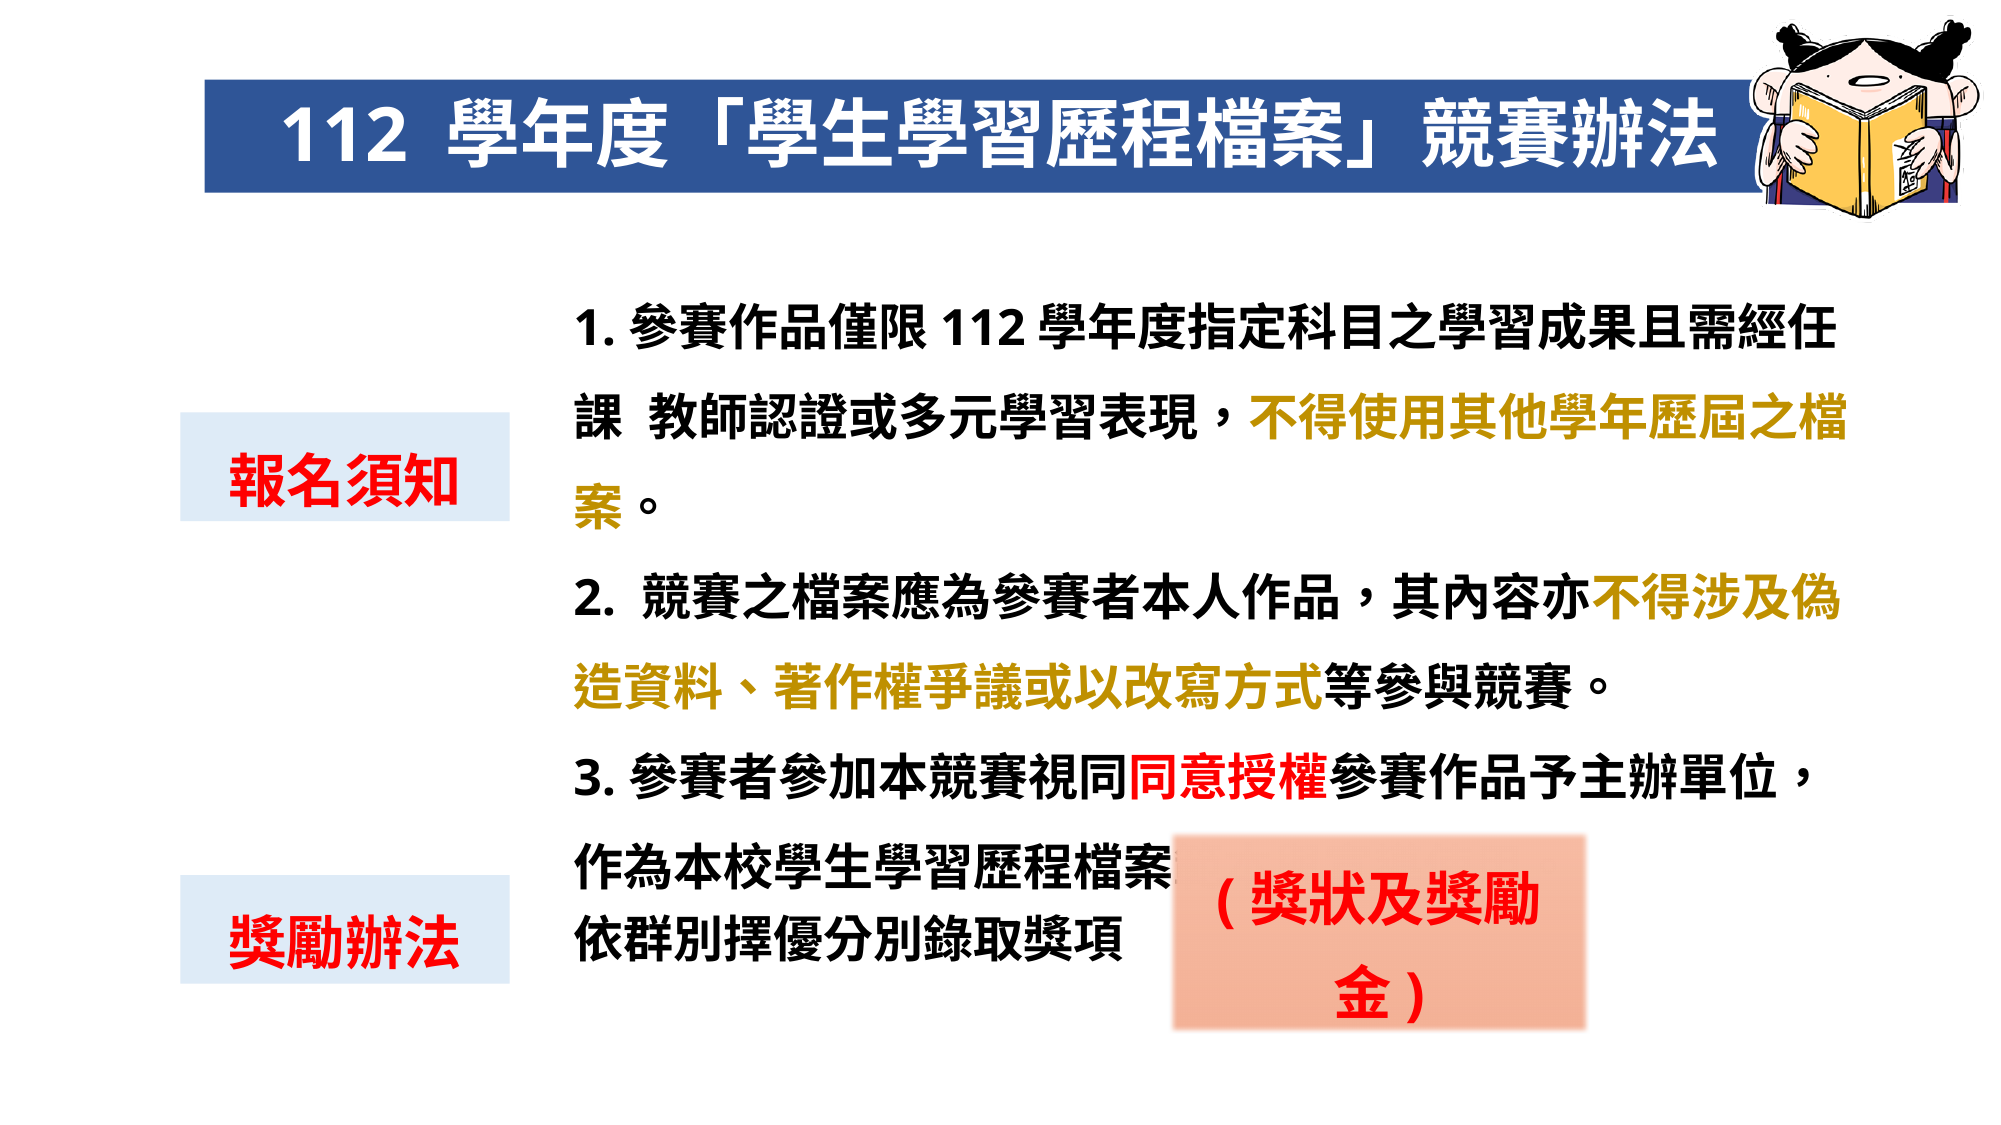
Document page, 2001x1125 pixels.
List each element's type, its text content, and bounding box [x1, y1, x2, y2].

text_box 依群別擇優分別錄取獎項 [558, 899, 1166, 975]
text_box (獎狀及獎勵金) [1177, 838, 1582, 1025]
text_box 1.參賽作品僅限112學年度指定科目之學習成果且需經任課 教師認證或多元學習表現，不得使用其他學年歷屆之檔案。 2. 競賽之檔案應為參賽者本人作品，其內容亦不得涉及偽造資料、著作權爭議或以改寫方式等參與競賽。 3.參賽者參加本競賽視同同意授權參賽作品予主辦單位，作為本校學生學習歷程檔案範本與宣導使用。 [558, 258, 1884, 994]
text_box 獎勵辦法 [180, 875, 510, 984]
picture [1730, 0, 2000, 236]
text_box 報名須知 [180, 412, 510, 522]
text_box 112 學年度「學生學習歷程檔案」競賽辦法 [204, 79, 1730, 193]
